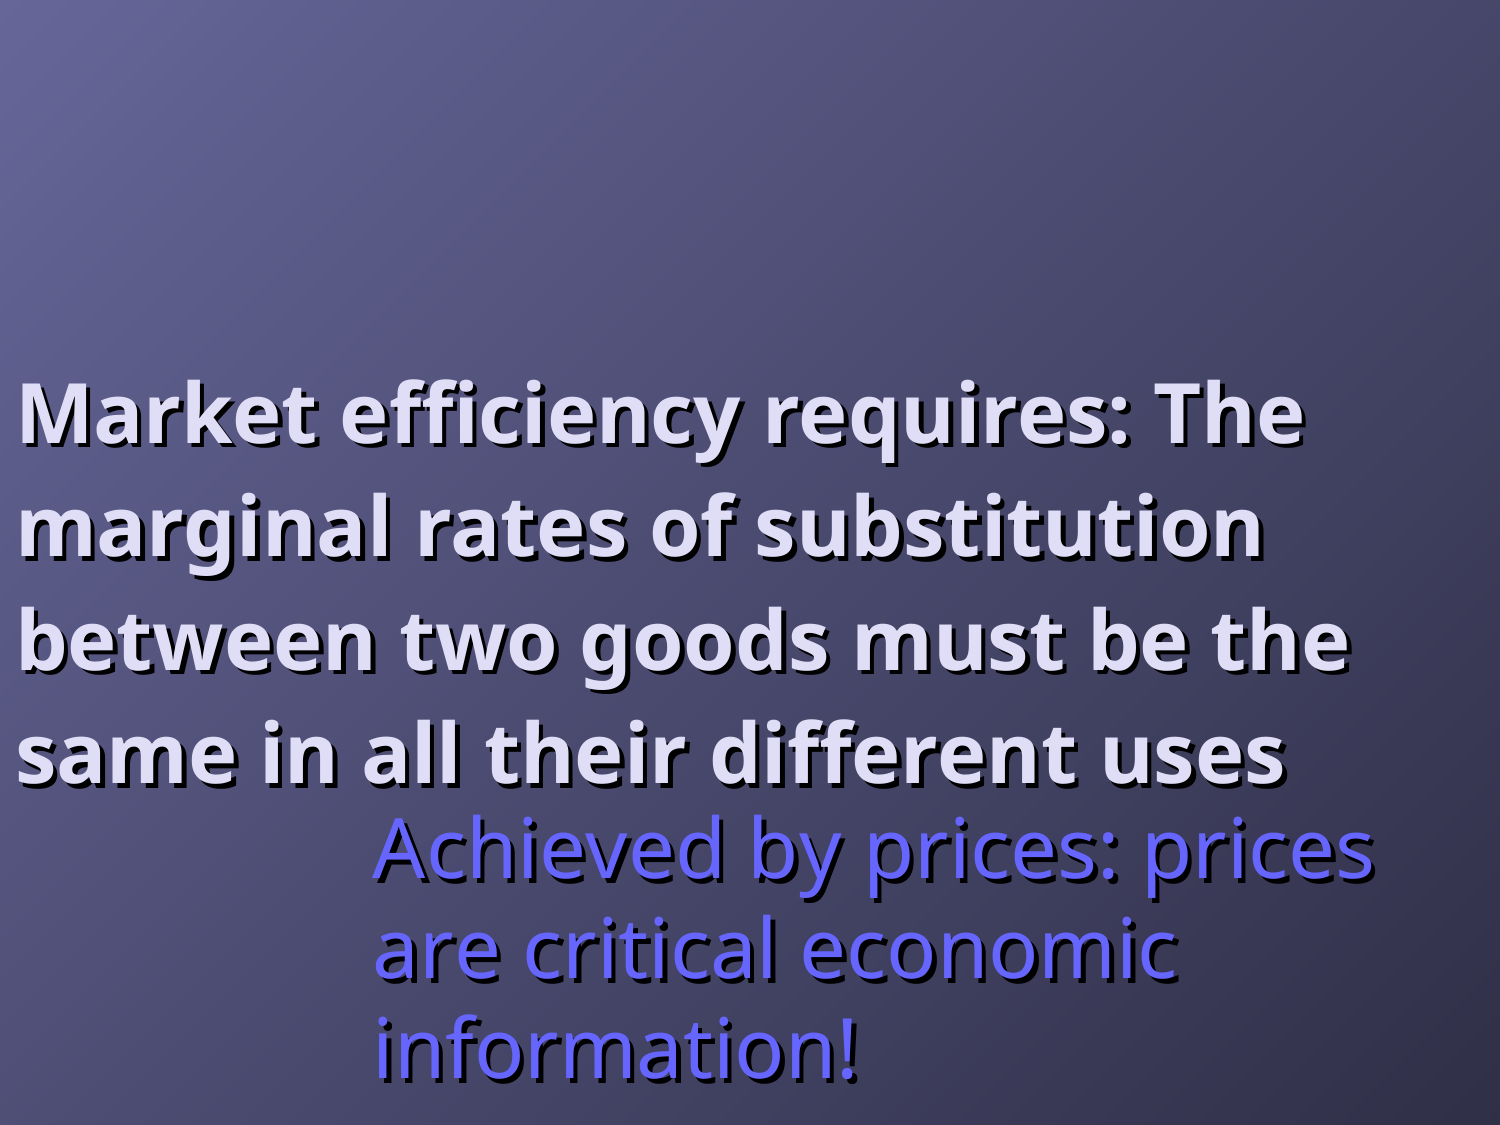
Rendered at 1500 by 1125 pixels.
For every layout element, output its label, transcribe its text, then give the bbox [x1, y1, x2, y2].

text_box Achieved by prices: prices are critical economic information! [358, 787, 1392, 1103]
title Market efficiency requires: The marginal rates of substitution between two goods must be the same in all their different uses [0, 373, 1500, 789]
